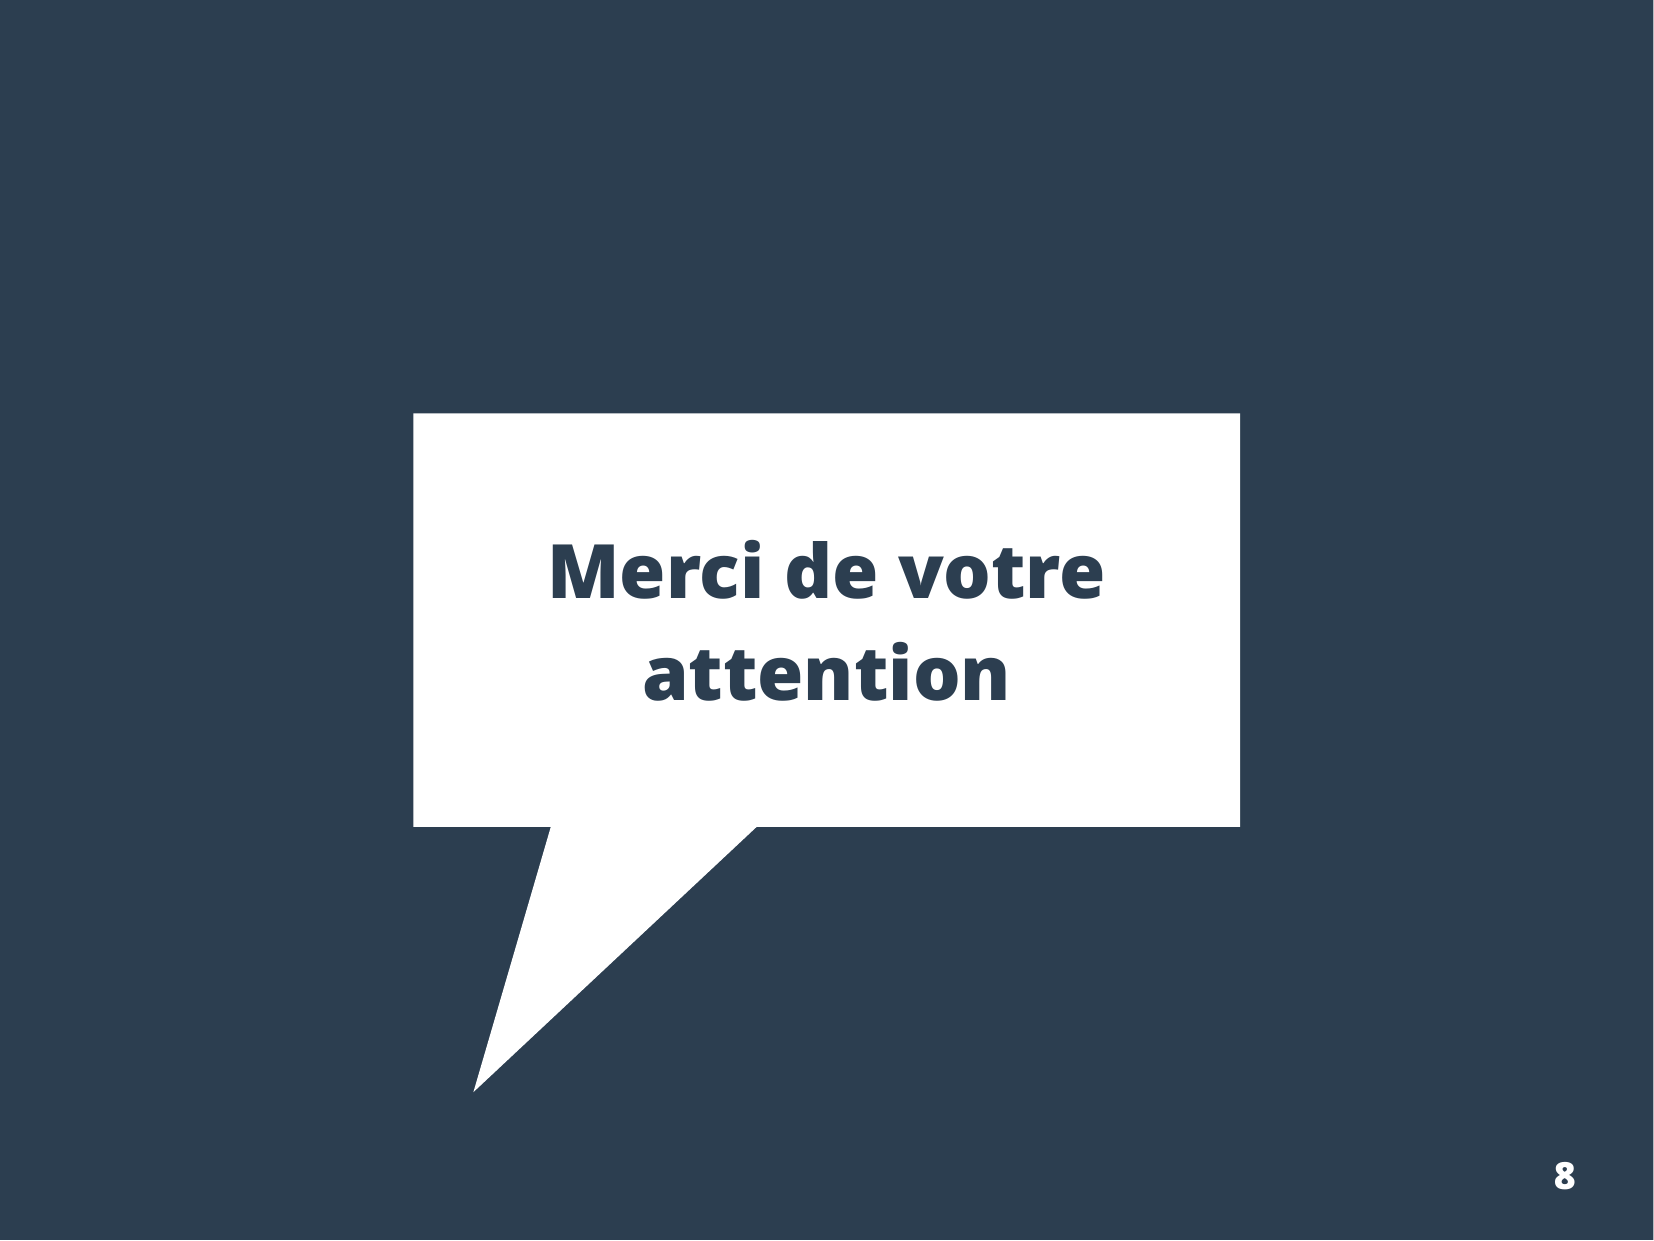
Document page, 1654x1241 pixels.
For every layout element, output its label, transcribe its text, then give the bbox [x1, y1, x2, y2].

title Merci de votre attention [442, 442, 1211, 798]
